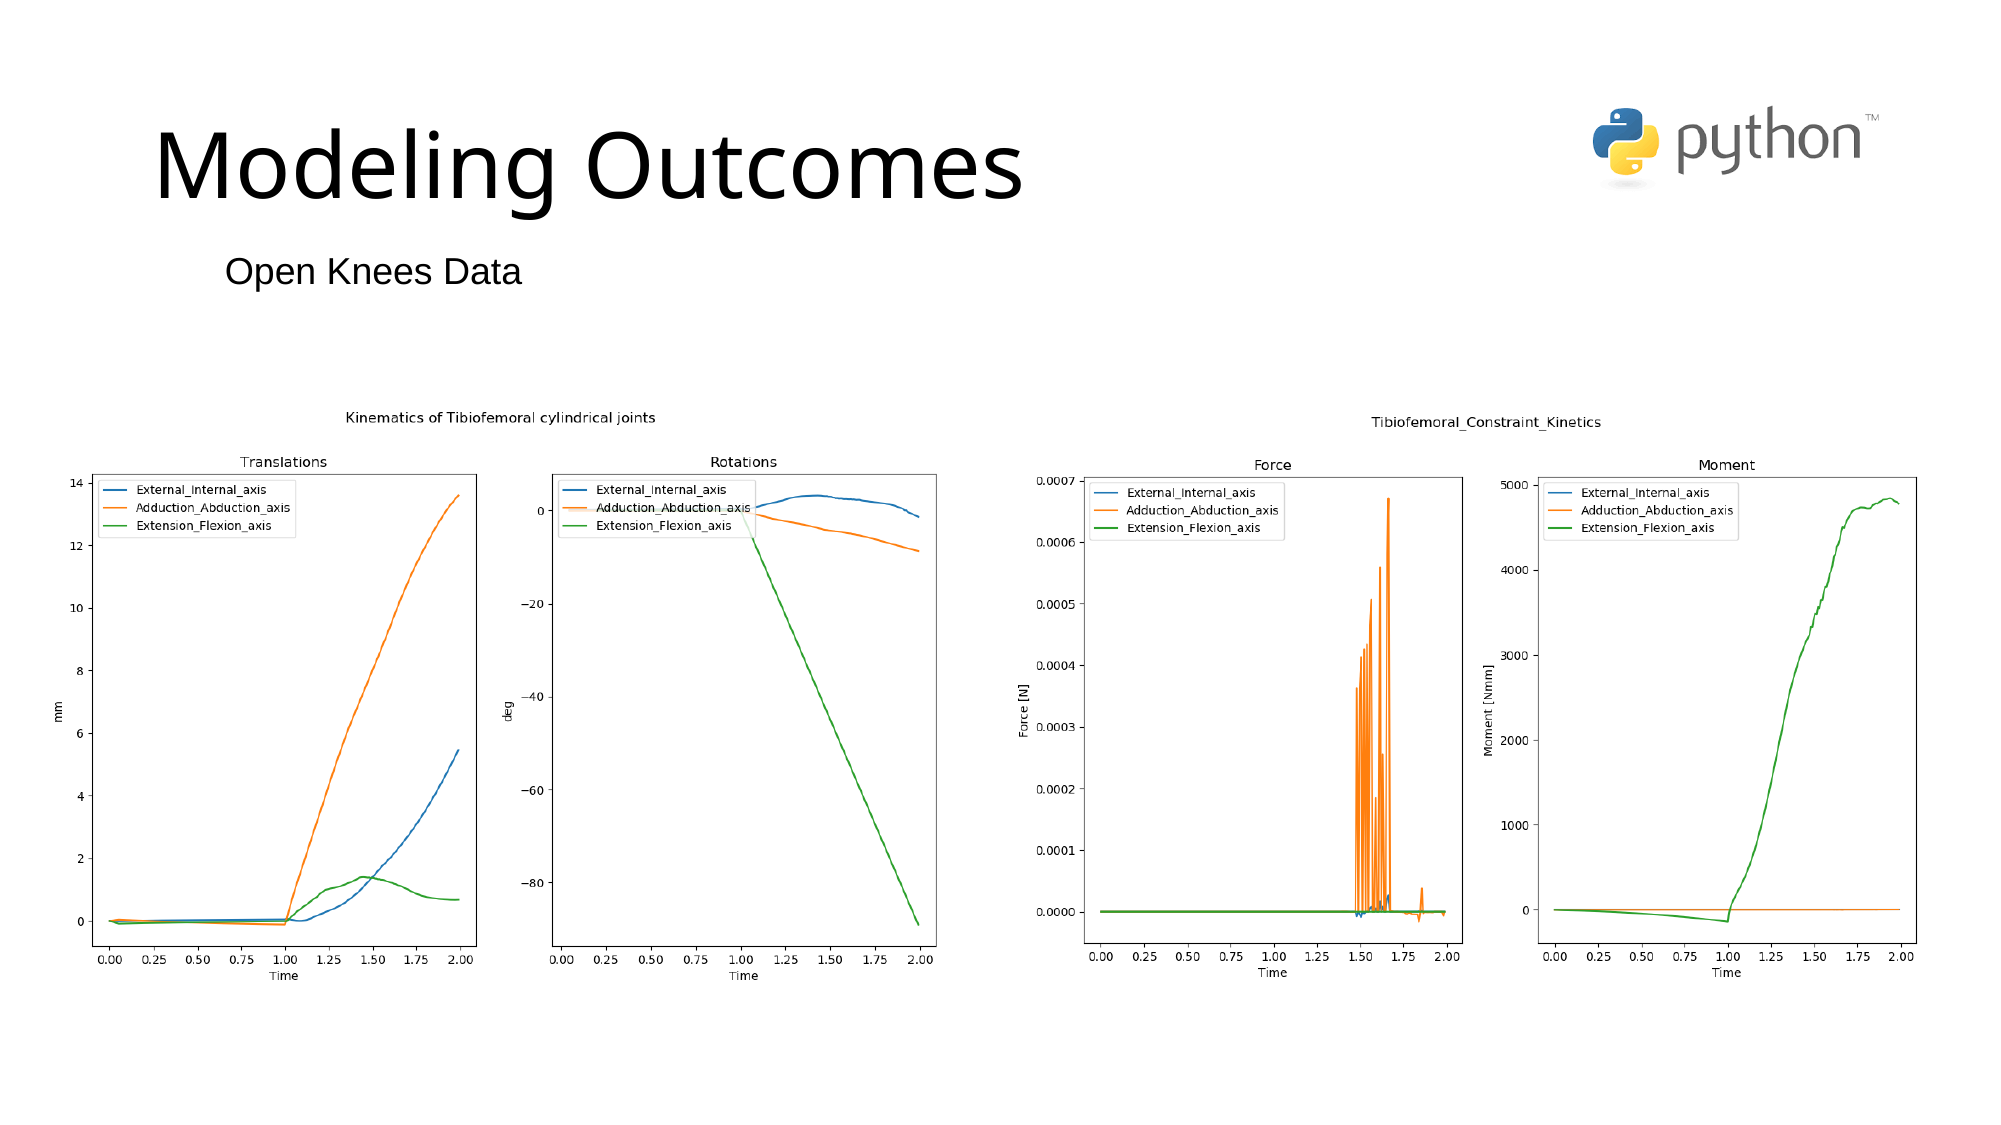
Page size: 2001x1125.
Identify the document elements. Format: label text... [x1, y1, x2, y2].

title Modeling Outcomes [137, 59, 1863, 278]
picture [44, 406, 976, 992]
picture [1863, 88, 1906, 211]
text_box Open Knees Data [210, 278, 538, 300]
picture [995, 404, 1951, 994]
